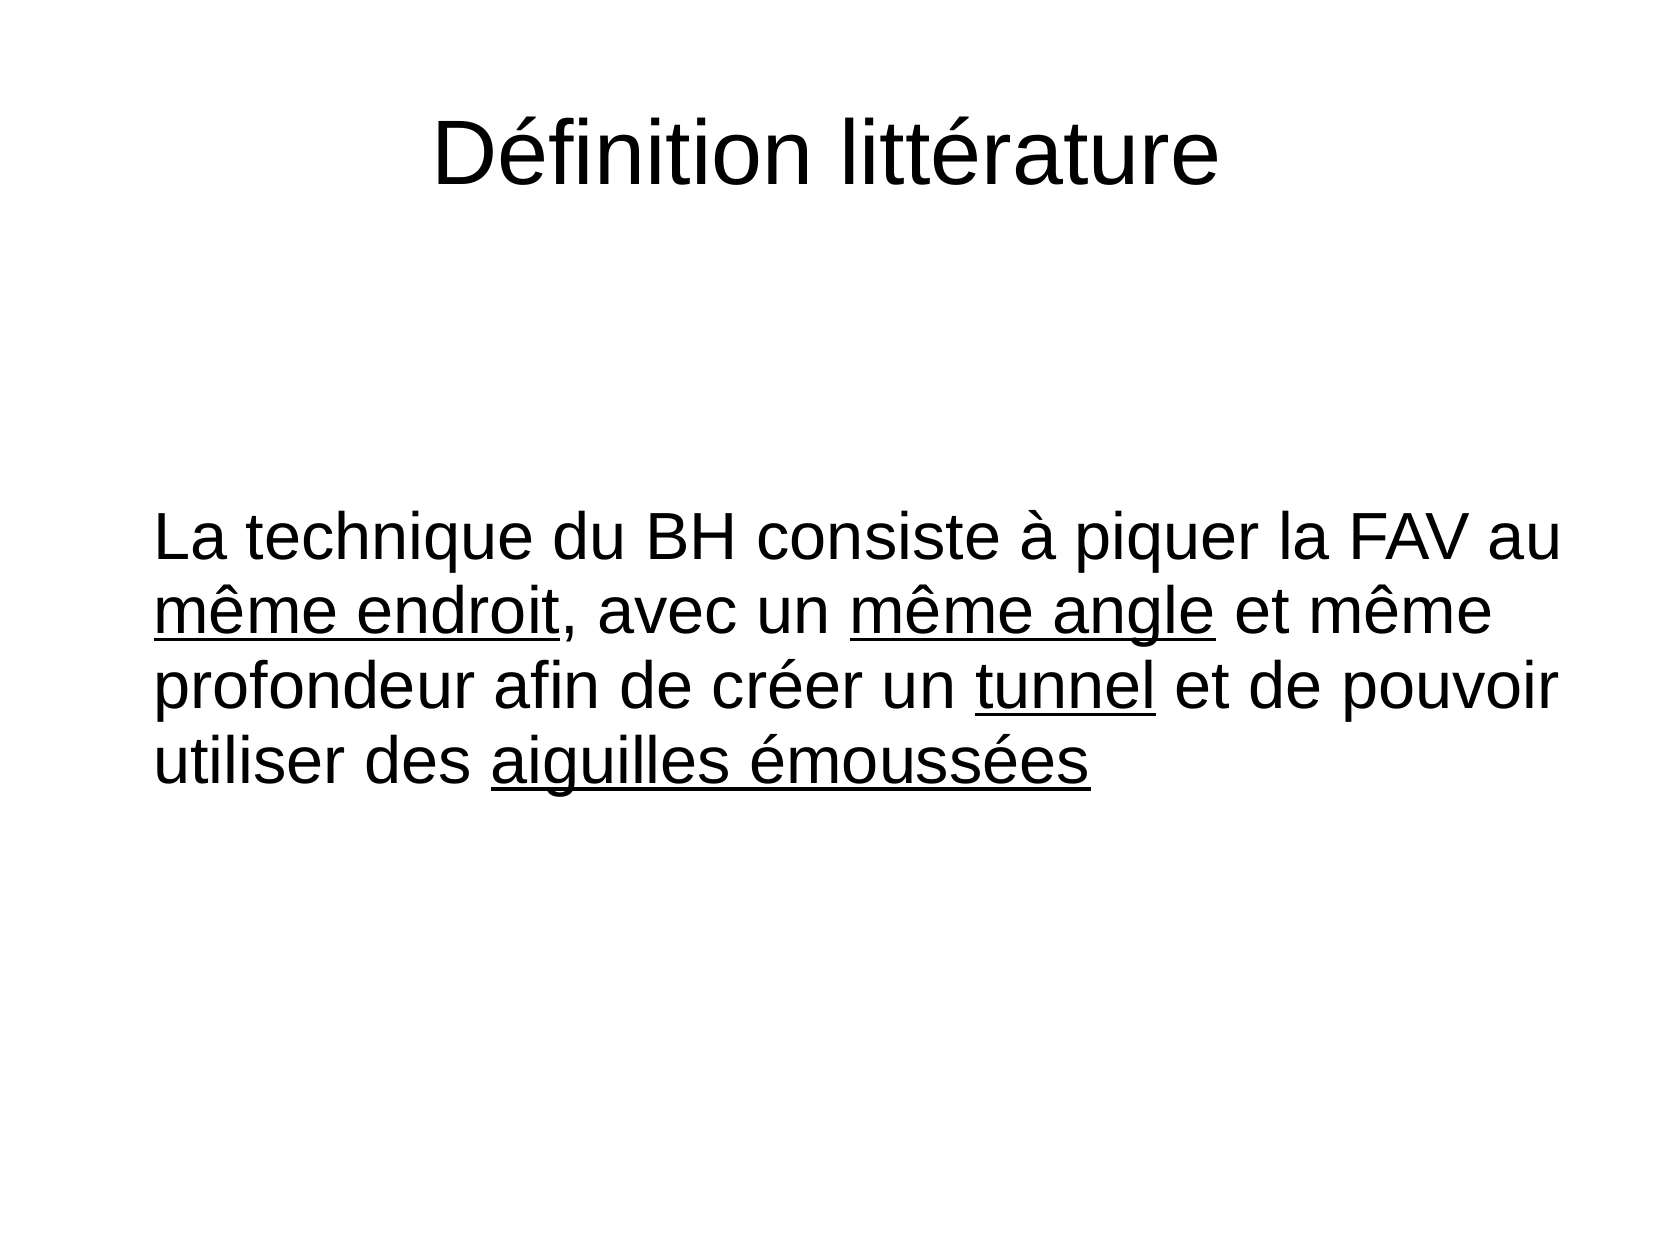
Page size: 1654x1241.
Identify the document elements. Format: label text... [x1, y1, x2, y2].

title Définition littérature [82, 49, 1571, 257]
list La technique du BH consiste à piquer la FAV au même endroit, avec un même angle et même profondeur afin de créer un tunnel et de pouvoir utiliser des aiguilles émoussées [82, 290, 1571, 1109]
